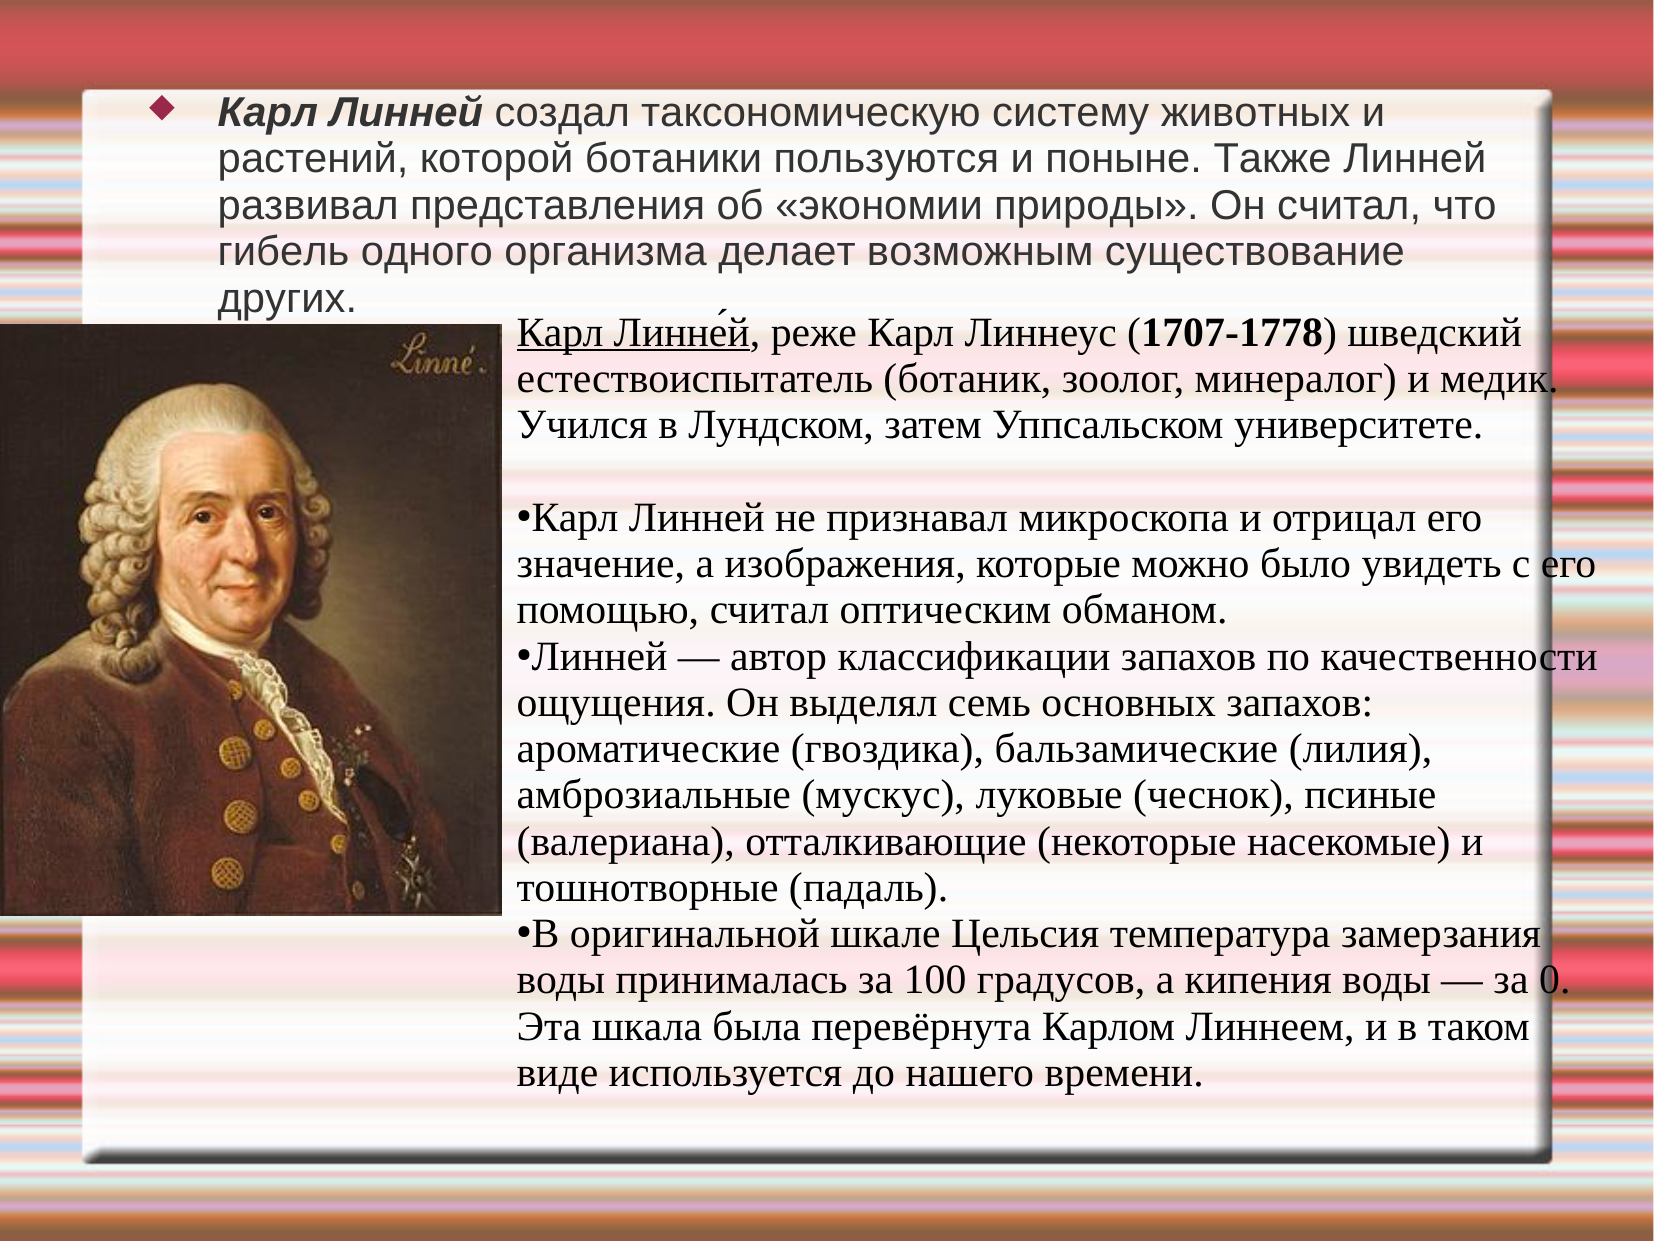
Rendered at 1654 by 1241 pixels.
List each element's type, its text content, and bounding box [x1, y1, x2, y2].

list Карл Линней создал таксономическую систему животных и растений, которой ботаники пользуются и поныне. Также Линней развивал представления об «экономии природы». Он считал, что гибель одного организма делает возможным существование других. [134, 88, 1516, 324]
picture [0, 0, 1654, 1241]
text_box Карл Линне́й, реже Карл Линнеус (1707-1778) шведский естествоиспытатель (ботаник, зоолог, минералог) и медик. Учился в Лундском, затем Уппсальском университете. Карл Линней не признавал микроскопа и отрицал его значение, а изображения, которые можно было увидеть с его помощью, считал оптическим обманом. Линней — автор классификации запахов по качественности ощущения. Он выделял семь основных запахов: ароматические (гвоздика), бальзамические (лилия), амброзиальные (мускус), луковые (чеснок), псиные (валериана), отталкивающие (некоторые насекомые) и тошнотворные (падаль). В оригинальной шкале Цельсия температура замерзания воды принималась за 100 градусов, а кипения воды — за 0. Эта шкала была перевёрнута Карлом Линнеем, и в таком виде используется до нашего времени. [501, 301, 1636, 1117]
list Карл Линней создал таксономическую систему животных и растений, которой ботаники пользуются и поныне. Также Линней развивал представления об «экономии природы». Он считал, что гибель одного организма делает возможным существование других. [134, 916, 1516, 1132]
